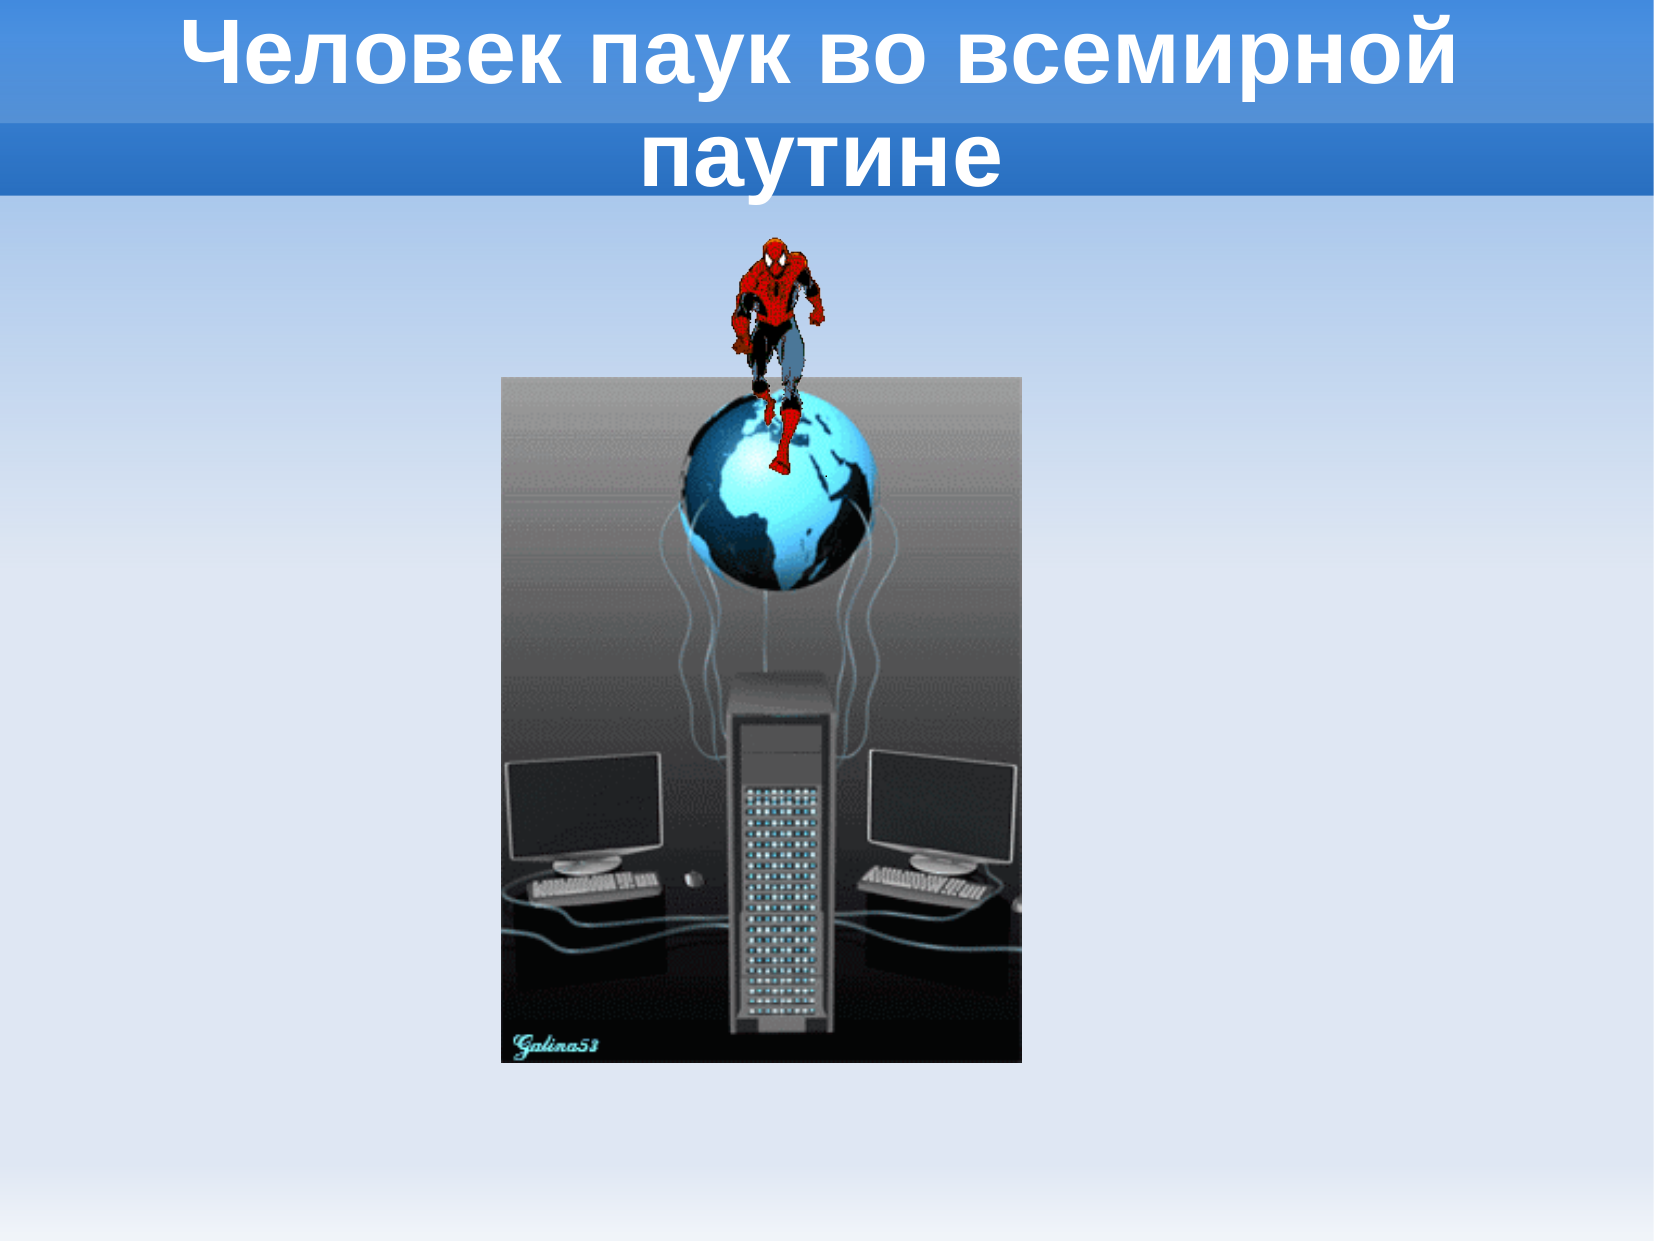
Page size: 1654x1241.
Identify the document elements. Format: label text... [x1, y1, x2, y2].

picture [0, 0, 1654, 1241]
title Человек паук во всемирной паутине [76, 0, 1565, 208]
